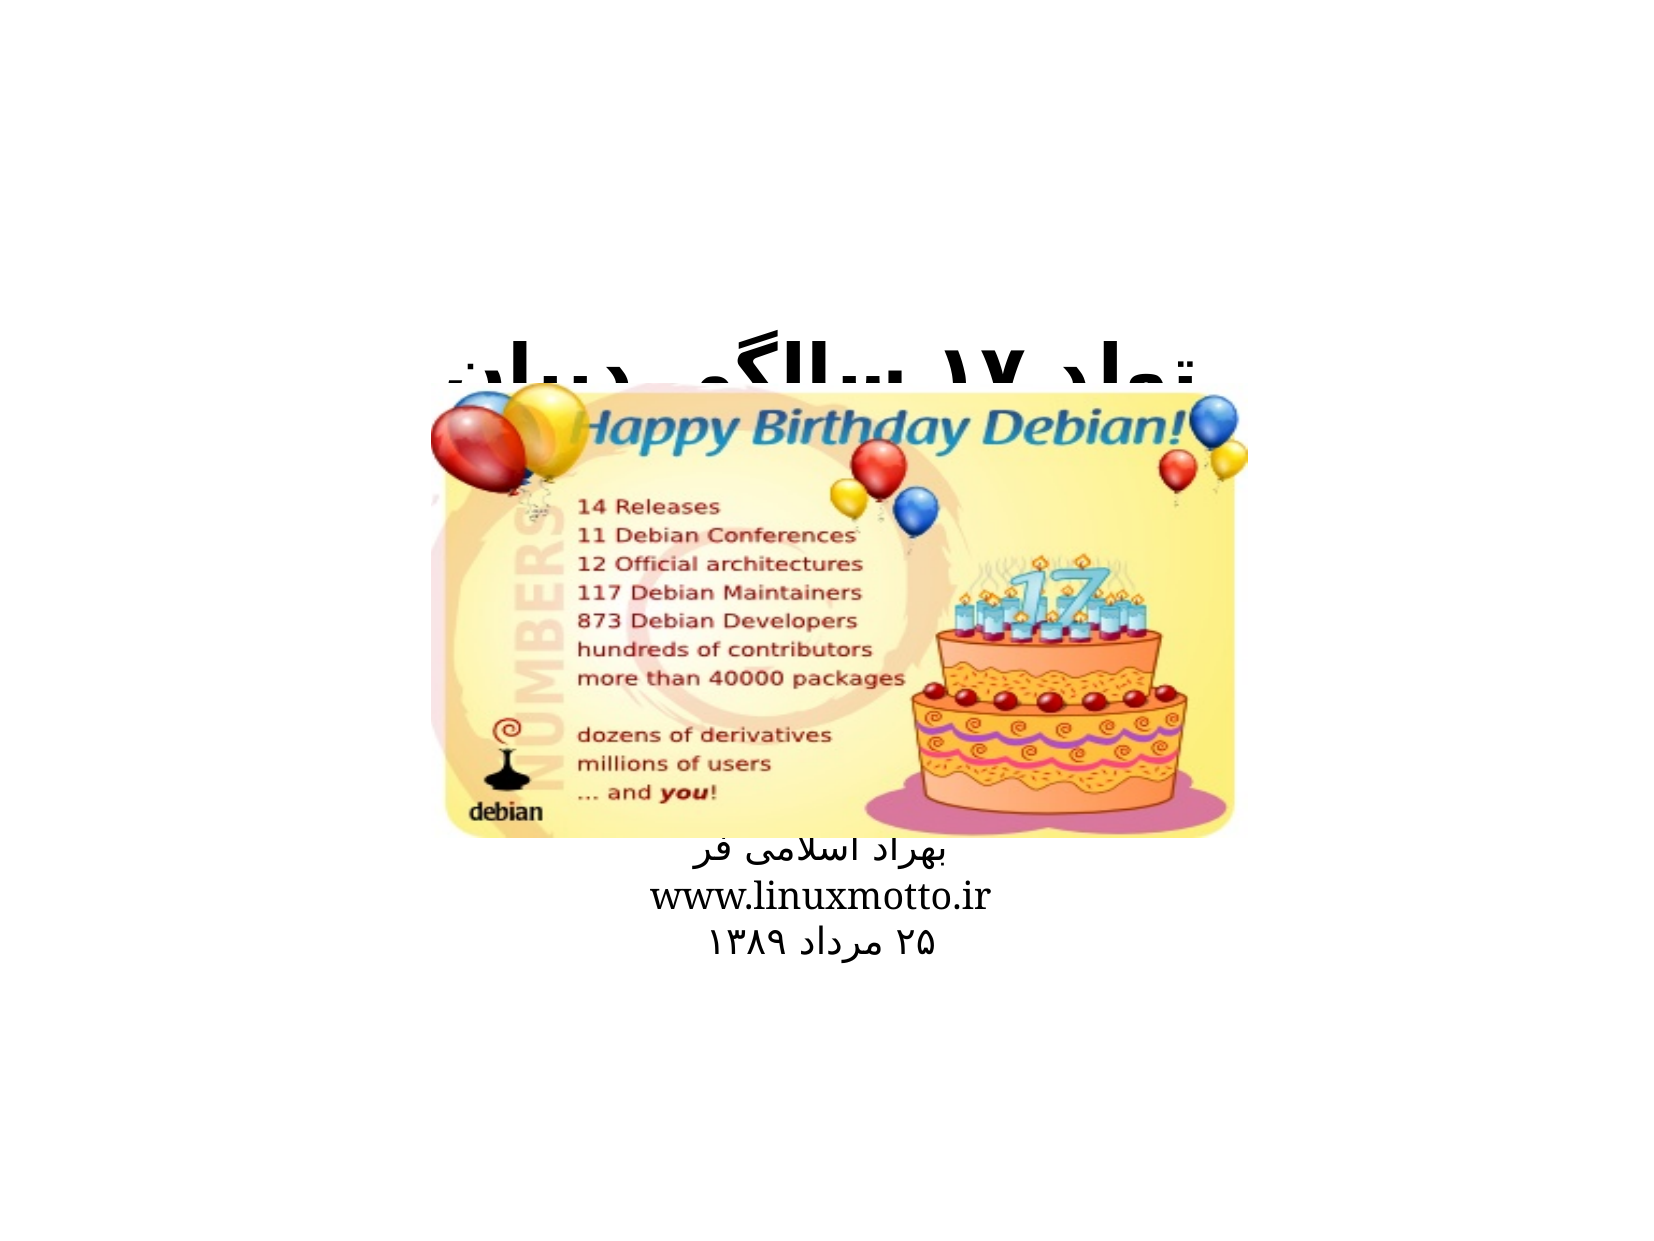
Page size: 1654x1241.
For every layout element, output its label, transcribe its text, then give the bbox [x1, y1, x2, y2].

text_box تولد ۱۷ سالگی دبیان بهراد اسلامی فر www.linuxmotto.ir ۲۵ مرداد ۱۳۸۹ [76, 141, 1565, 1152]
picture [431, 383, 1248, 838]
